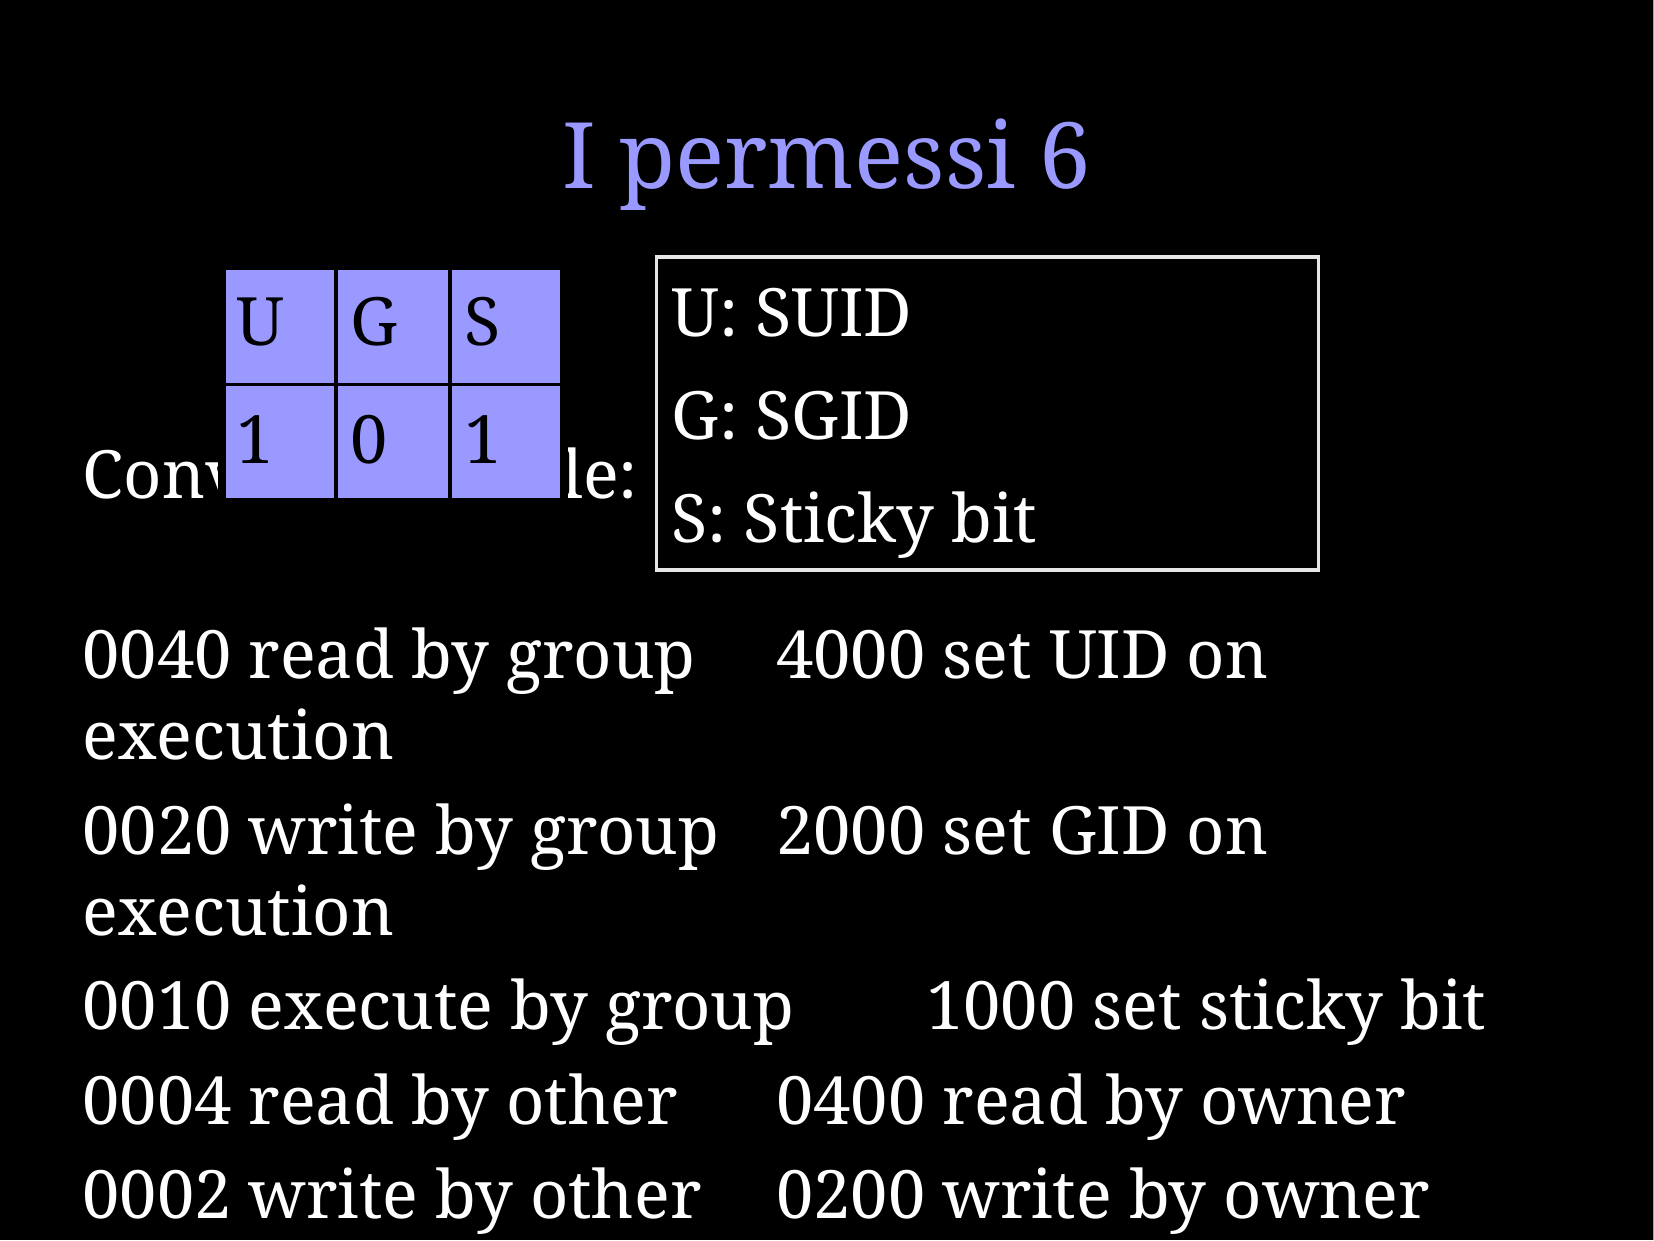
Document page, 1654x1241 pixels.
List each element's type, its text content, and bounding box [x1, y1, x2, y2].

title I permessi 6 [82, 56, 1571, 164]
table_cell 1 [226, 386, 334, 498]
table_header G [338, 270, 448, 383]
subtitle Conversion table: 0040 read by group 4000 set UID on execution 0020 write by group 2000 set GID on execution 0010 execute by group 1000 set sticky bit 0004 read by other 0400 read by owner 0002 write by other 0200 write by owner 0001 execute by other 0100 execute by owner [82, 164, 1595, 1200]
table_header U [226, 270, 334, 383]
table_header S [452, 270, 560, 383]
table_header U: SUID G: SGID S: Sticky bit [658, 259, 1317, 568]
table_cell 0 [338, 386, 448, 498]
table_cell 1 [452, 386, 560, 498]
